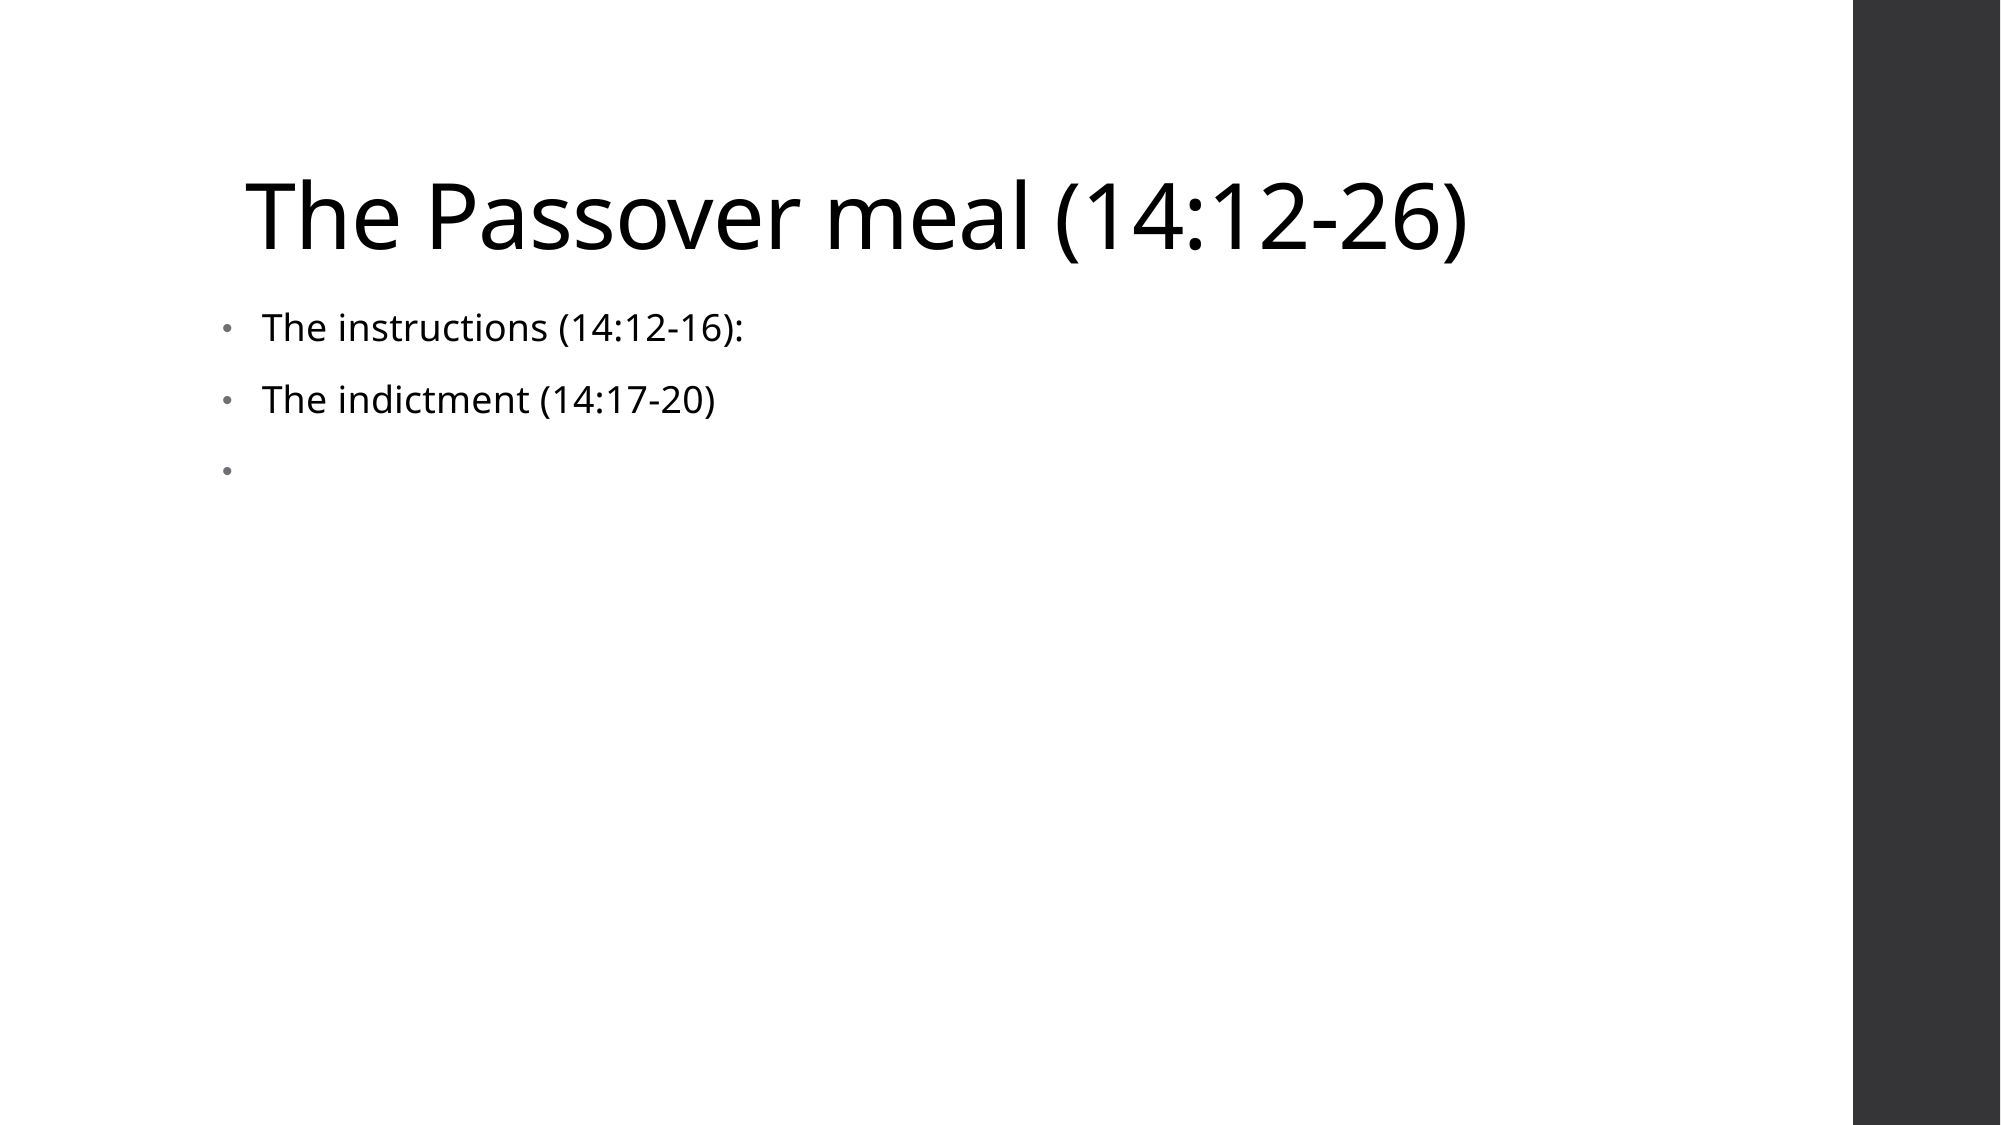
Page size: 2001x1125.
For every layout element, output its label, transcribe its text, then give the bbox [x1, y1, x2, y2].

title The Passover meal (14:12-26) [206, 60, 1797, 278]
list The instructions (14:12-16): The indictment (14:17-20) [206, 299, 1617, 1014]
